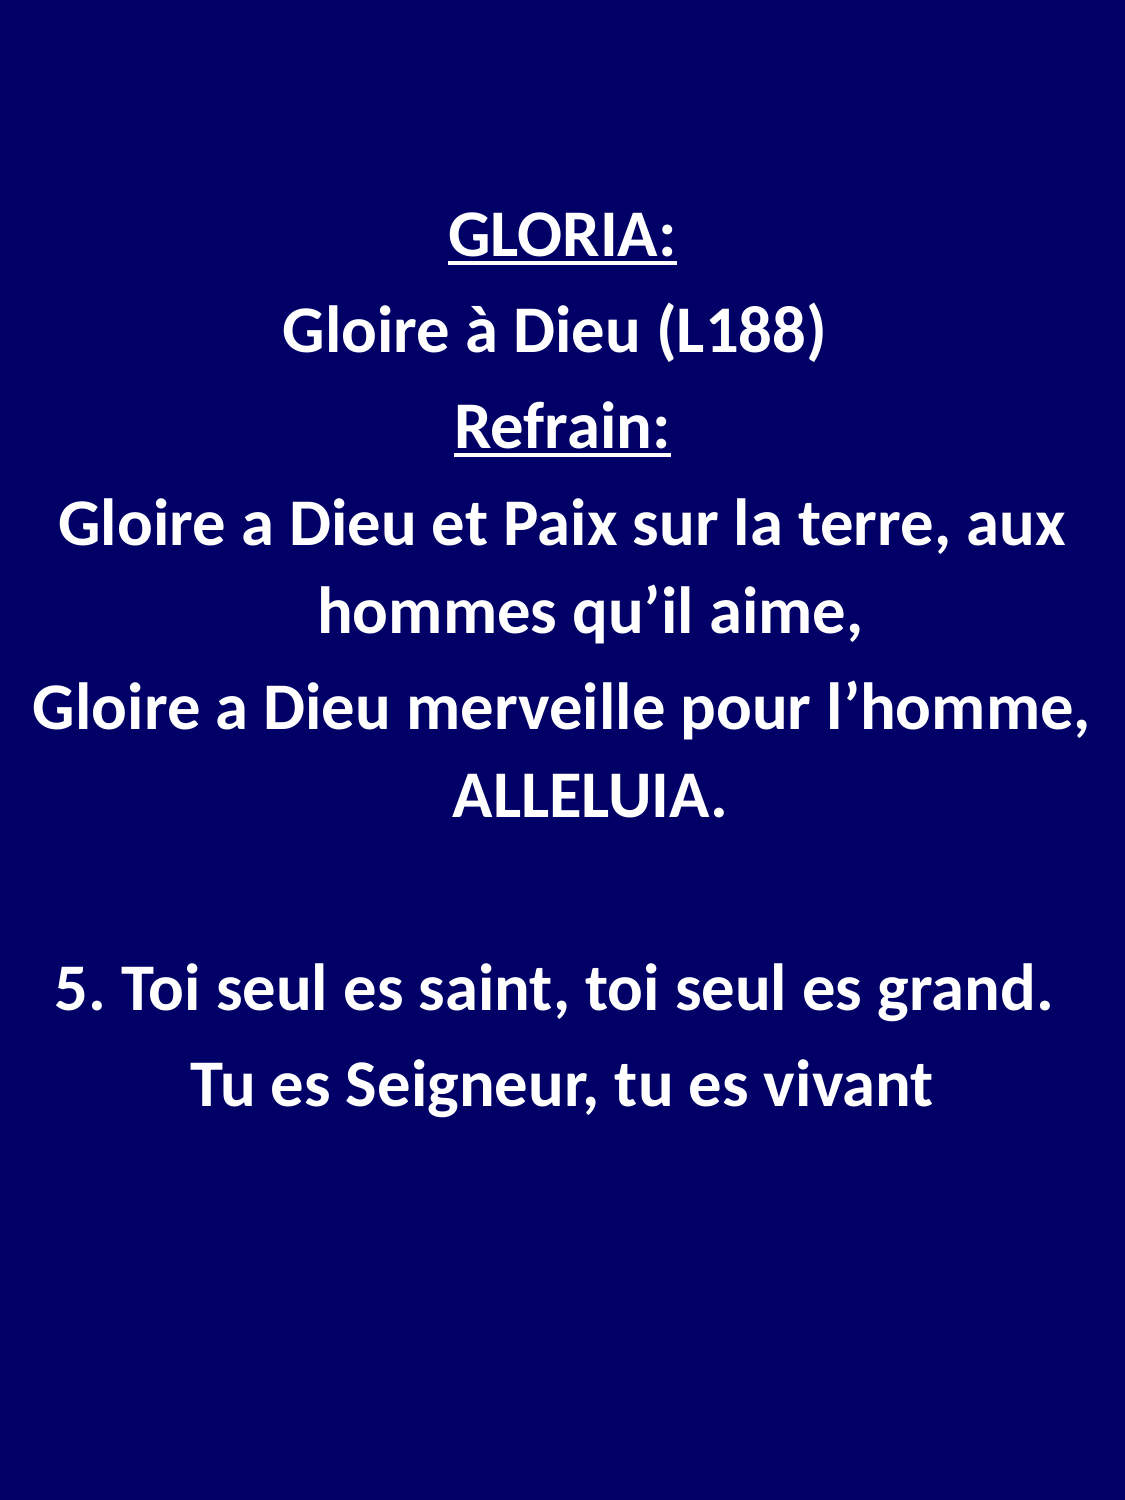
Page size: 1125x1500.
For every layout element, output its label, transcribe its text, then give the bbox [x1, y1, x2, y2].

text_box GLORIA: Gloire à Dieu (L188) Refrain: Gloire a Dieu et Paix sur la terre, aux hommes qu’il aime, Gloire a Dieu merveille pour l’homme, ALLELUIA. 5. Toi seul es saint, toi seul es grand. Tu es Seigneur, tu es vivant [13, 173, 1112, 1454]
